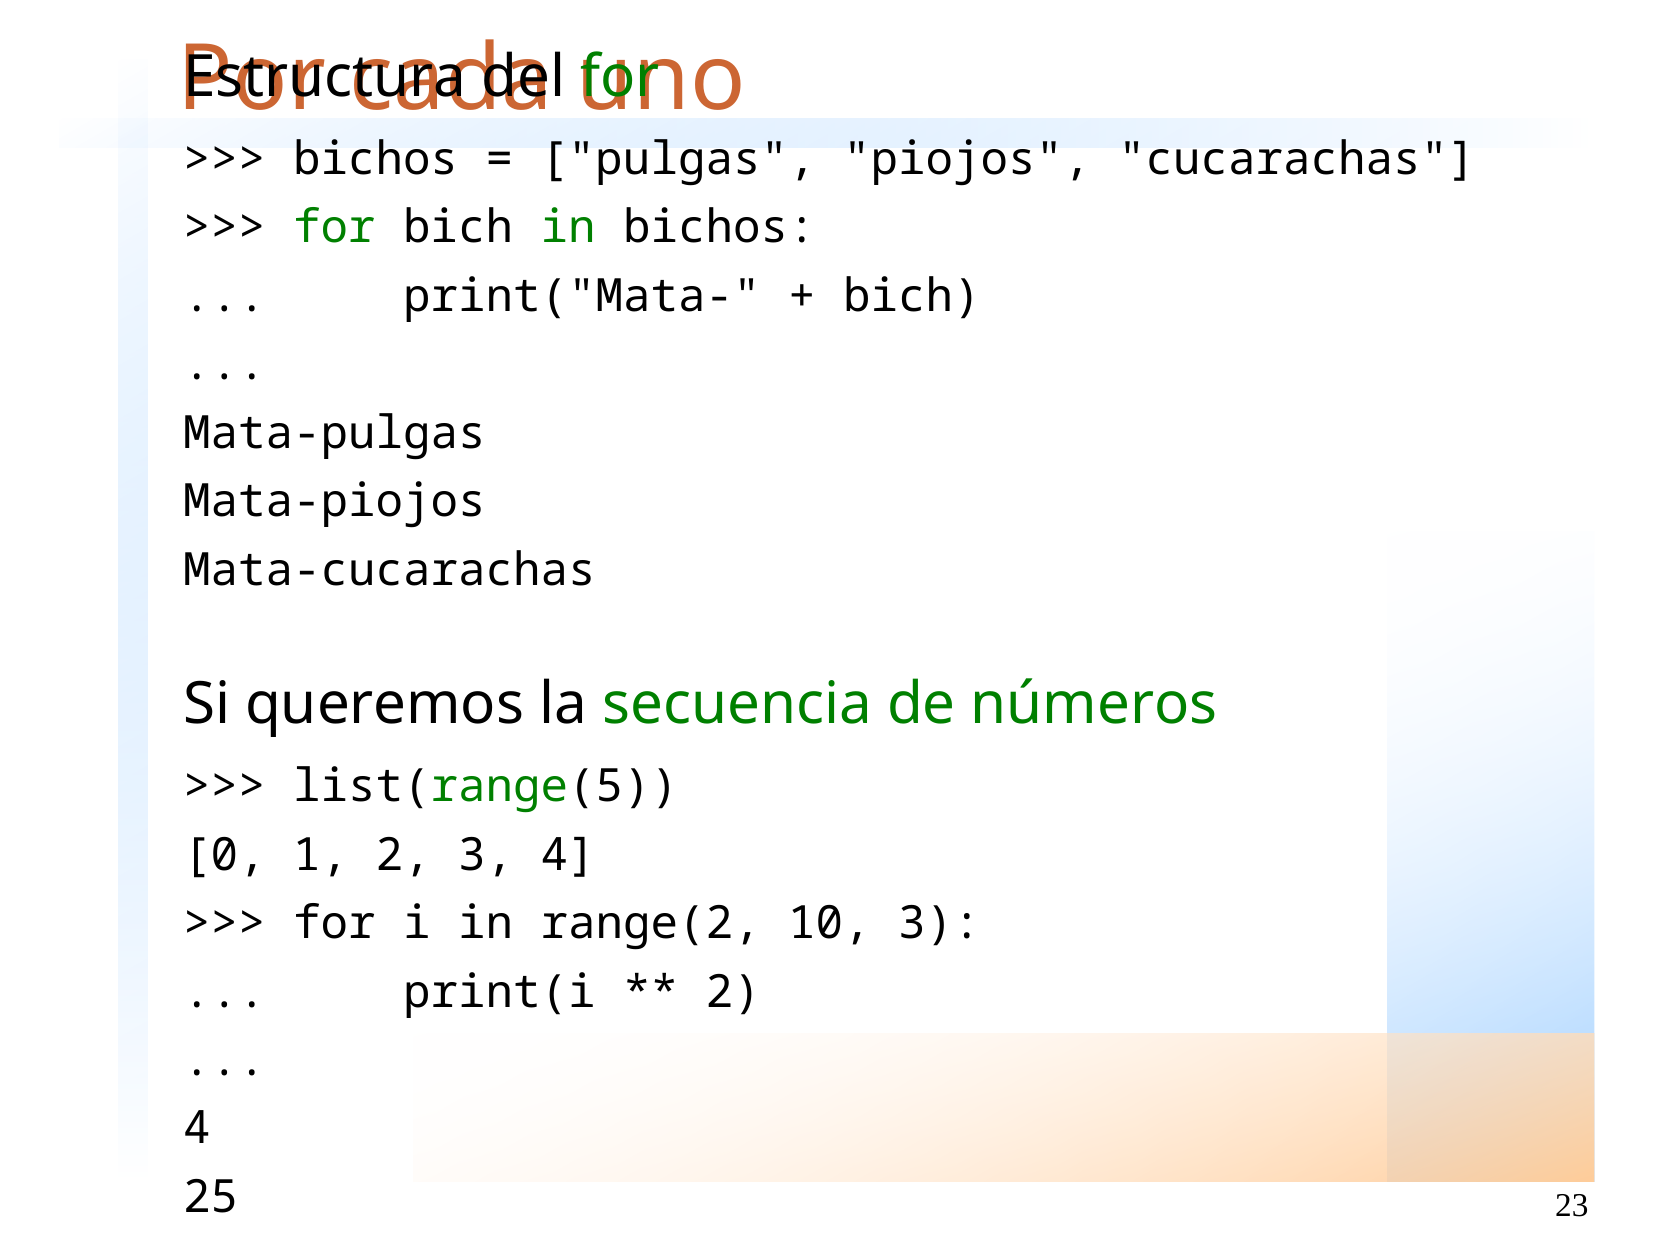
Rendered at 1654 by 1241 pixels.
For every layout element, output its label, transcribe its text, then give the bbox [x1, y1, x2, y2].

text_box Estructura del for >>> bichos = ["pulgas", "piojos", "cucarachas"] >>> for bich in bichos: ... print("Mata-" + bich) ... Mata-pulgas Mata-piojos Mata-cucarachas Si queremos la secuencia de números >>> list(range(5)) [0, 1, 2, 3, 4] >>> for i in range(2, 10, 3): ... print(i ** 2) ... 4 25 64 [147, 147, 1595, 1182]
title Por cada uno [177, 0, 1595, 147]
